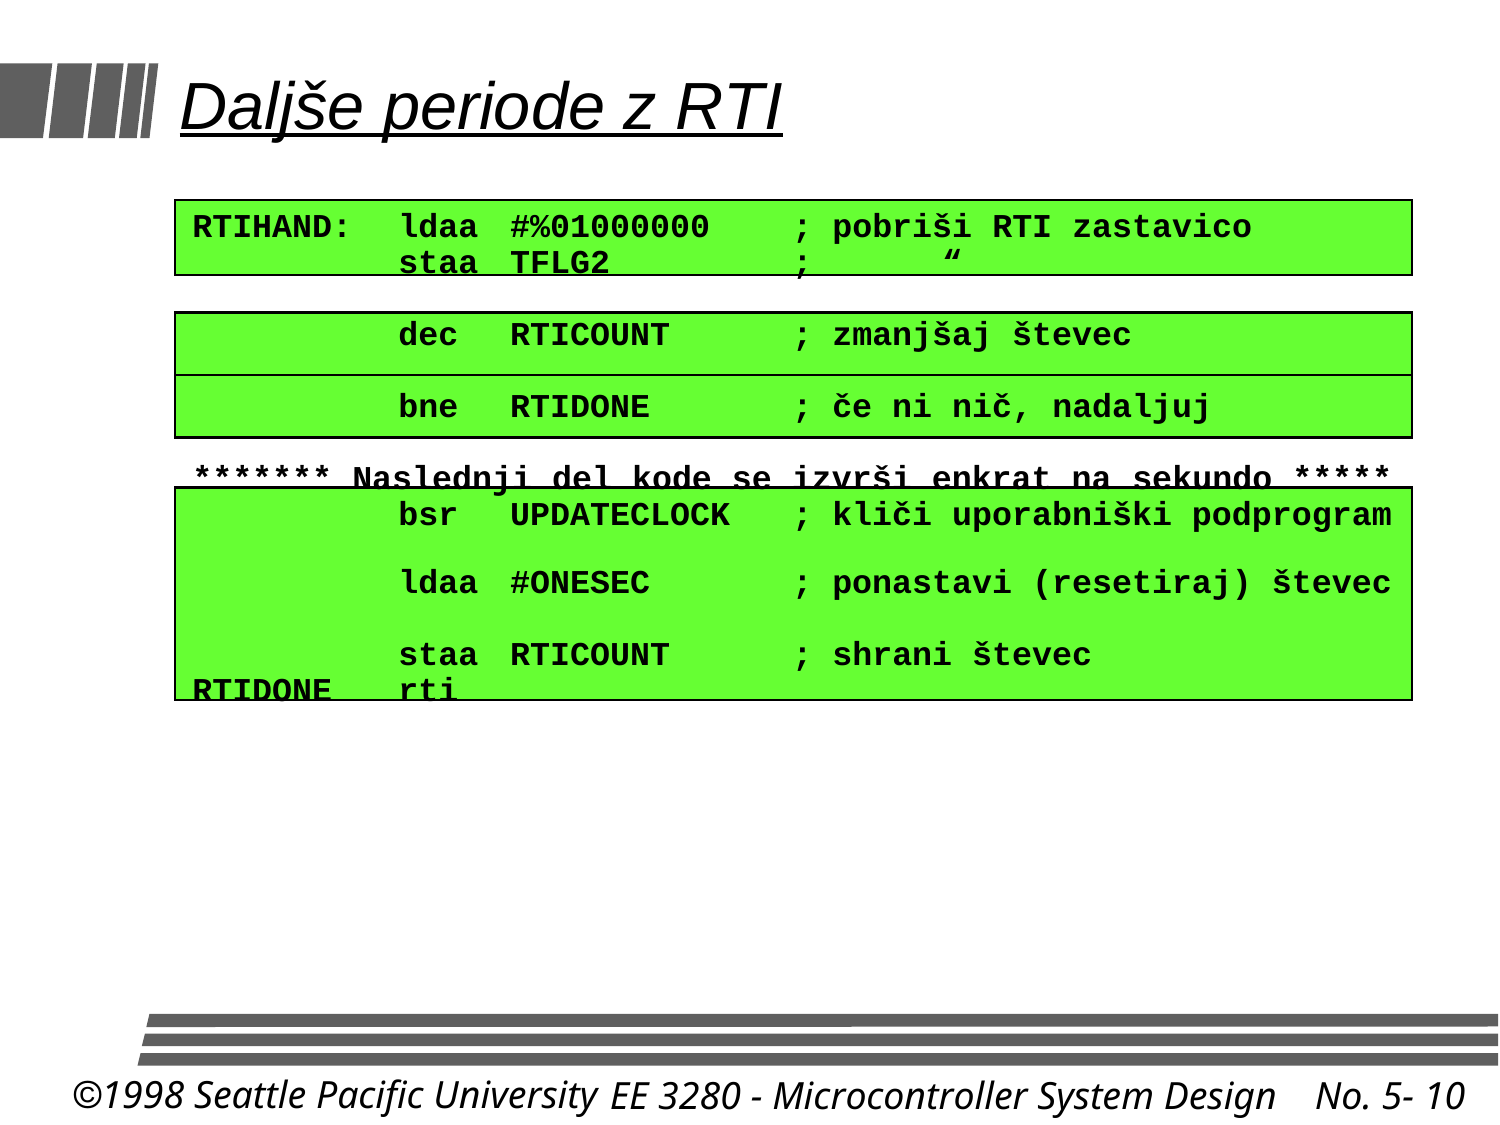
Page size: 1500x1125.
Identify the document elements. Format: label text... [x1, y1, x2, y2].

text_box RTIHAND: ldaa #%01000000 ; pobriši RTI zastavico staa TFLG2 ; “ dec RTICOUNT ; zmanjšaj števec bne RTIDONE ; če ni nič, nadaljuj ******* Naslednji del kode se izvrši enkrat na sekundo ***** bsr UPDATECLOCK ; kliči uporabniški podprogram ldaa #ONESEC ; ponastavi (resetiraj) števec staa RTICOUNT ; shrani števec RTIDONE rti [177, 204, 1411, 716]
text_box [174, 200, 1413, 276]
title Daljše periode z RTI [164, 55, 1500, 151]
